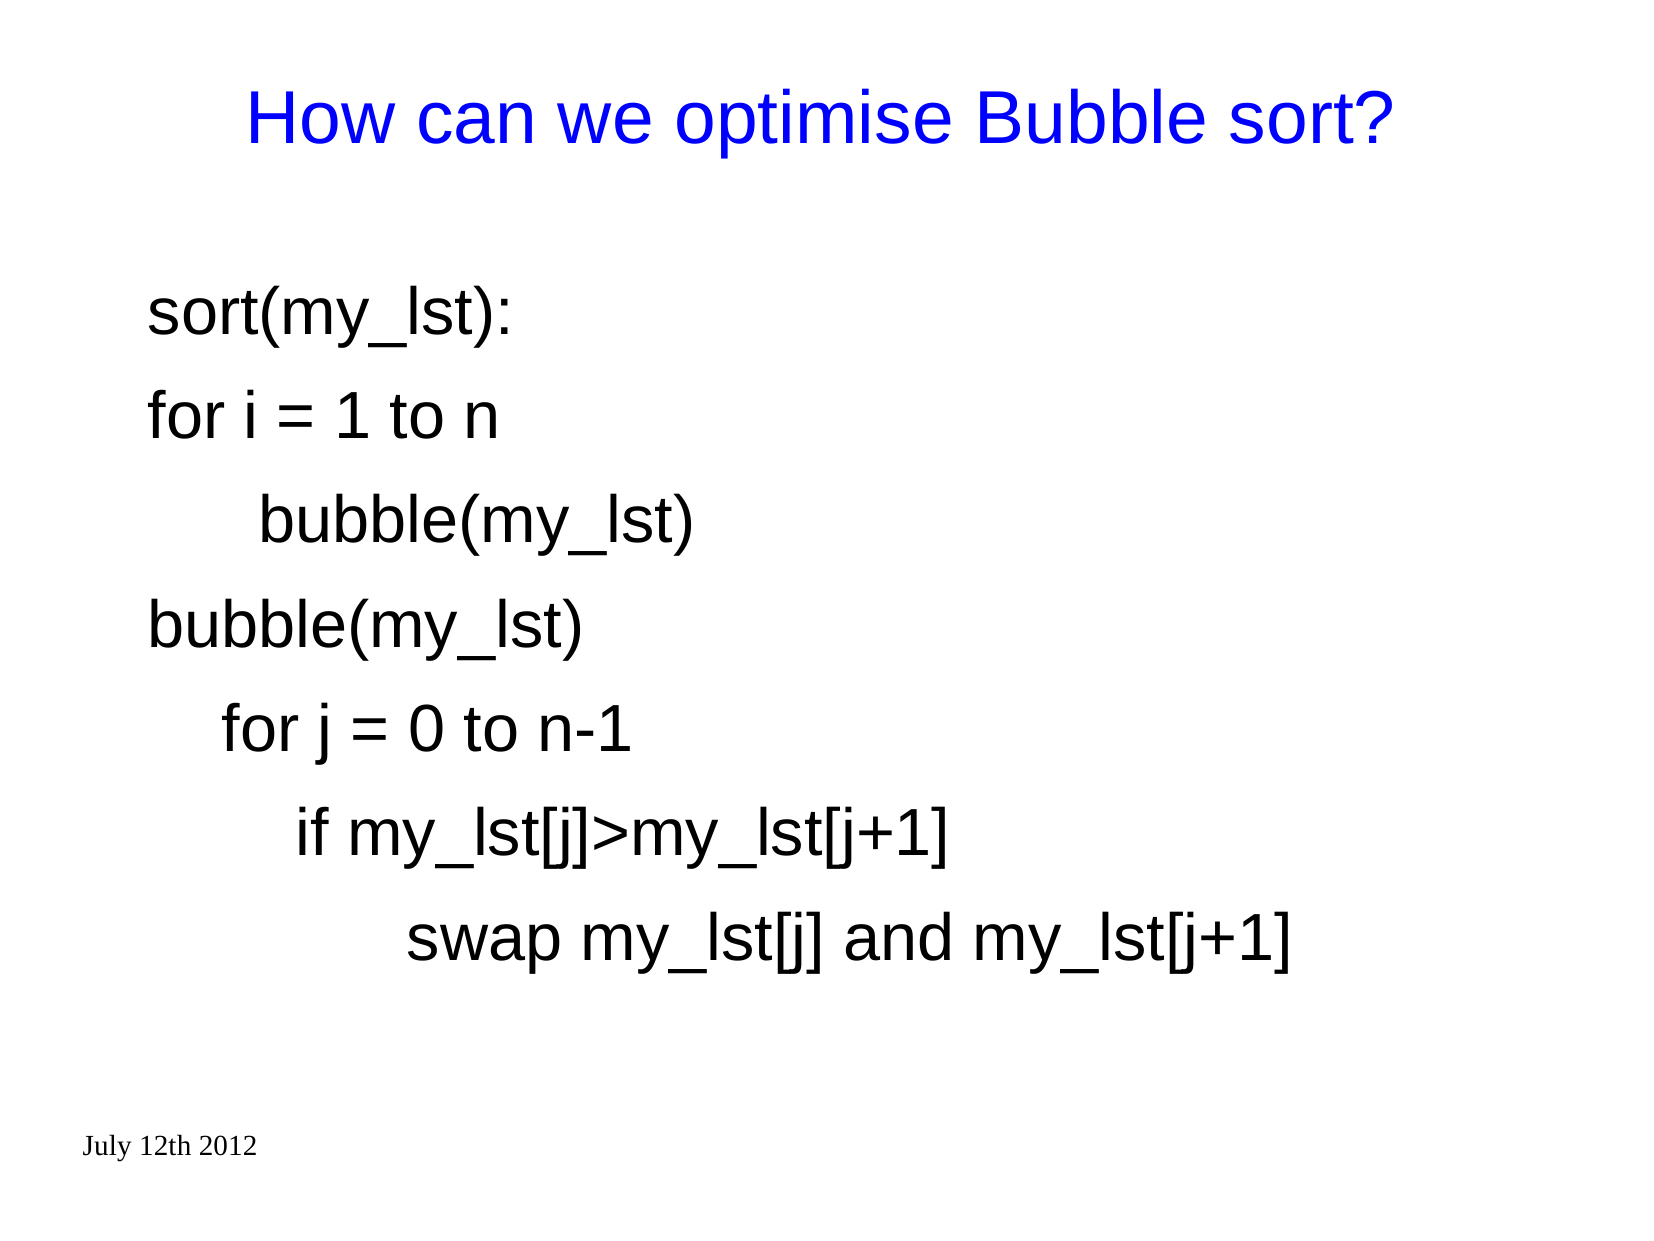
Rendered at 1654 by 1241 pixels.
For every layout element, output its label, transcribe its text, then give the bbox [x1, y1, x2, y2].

title How can we optimise Bubble sort? [76, 58, 1565, 178]
list sort(my_lst): for i = 1 to n bubble(my_lst) bubble(my_lst) for j = 0 to n-1 if my_lst[j]>my_lst[j+1] swap my_lst[j] and my_lst[j+1] [76, 274, 1565, 1093]
